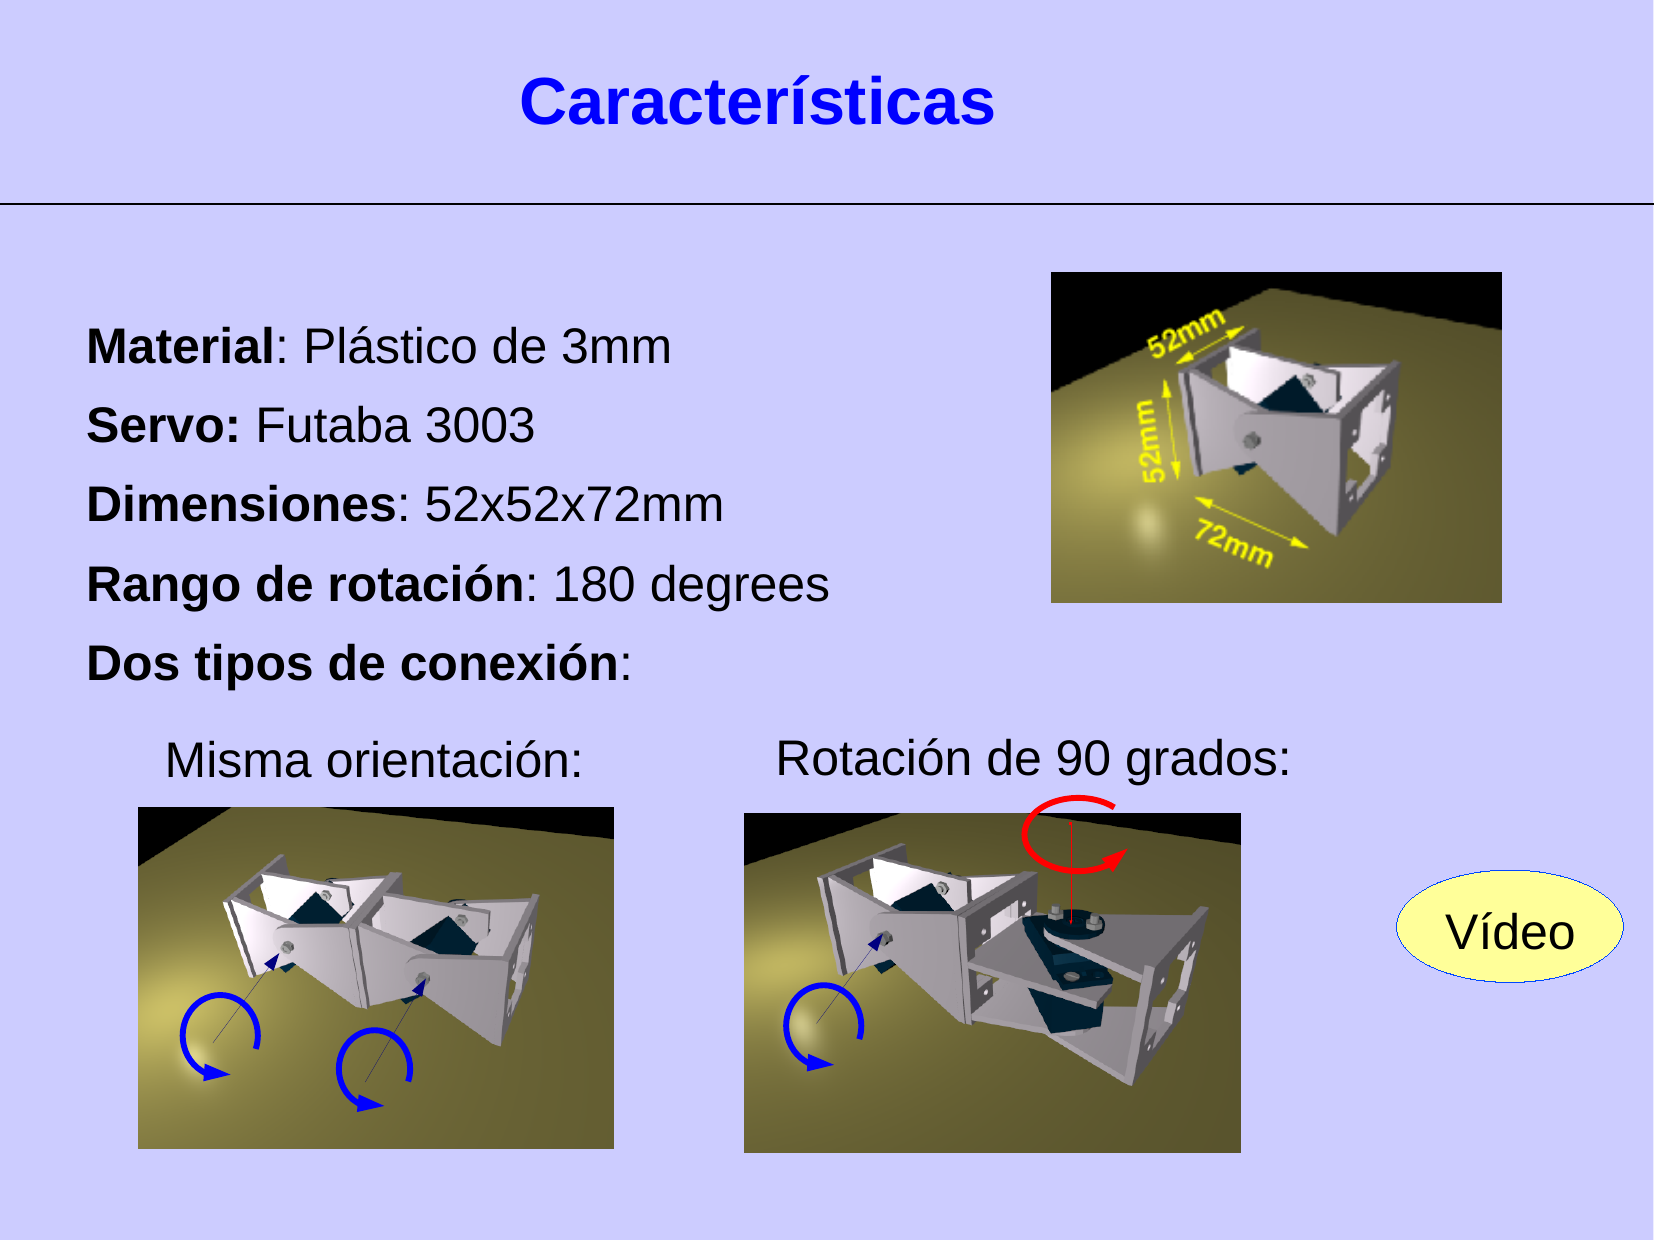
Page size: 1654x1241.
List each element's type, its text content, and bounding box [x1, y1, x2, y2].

text_box Material: Plástico de 3mm Servo: Futaba 3003 Dimensiones: 52x52x72mm Rango de rotación: 180 degrees Dos tipos de conexión: [71, 317, 961, 692]
text_box Rotación de 90 grados: [775, 730, 1282, 787]
picture [744, 813, 1241, 1153]
text_box Misma orientación: [164, 732, 576, 789]
picture [138, 807, 614, 1149]
picture [1051, 272, 1502, 603]
text_box Vídeo [1445, 904, 1576, 961]
text_box [1396, 870, 1624, 983]
title Características [120, 0, 1396, 191]
